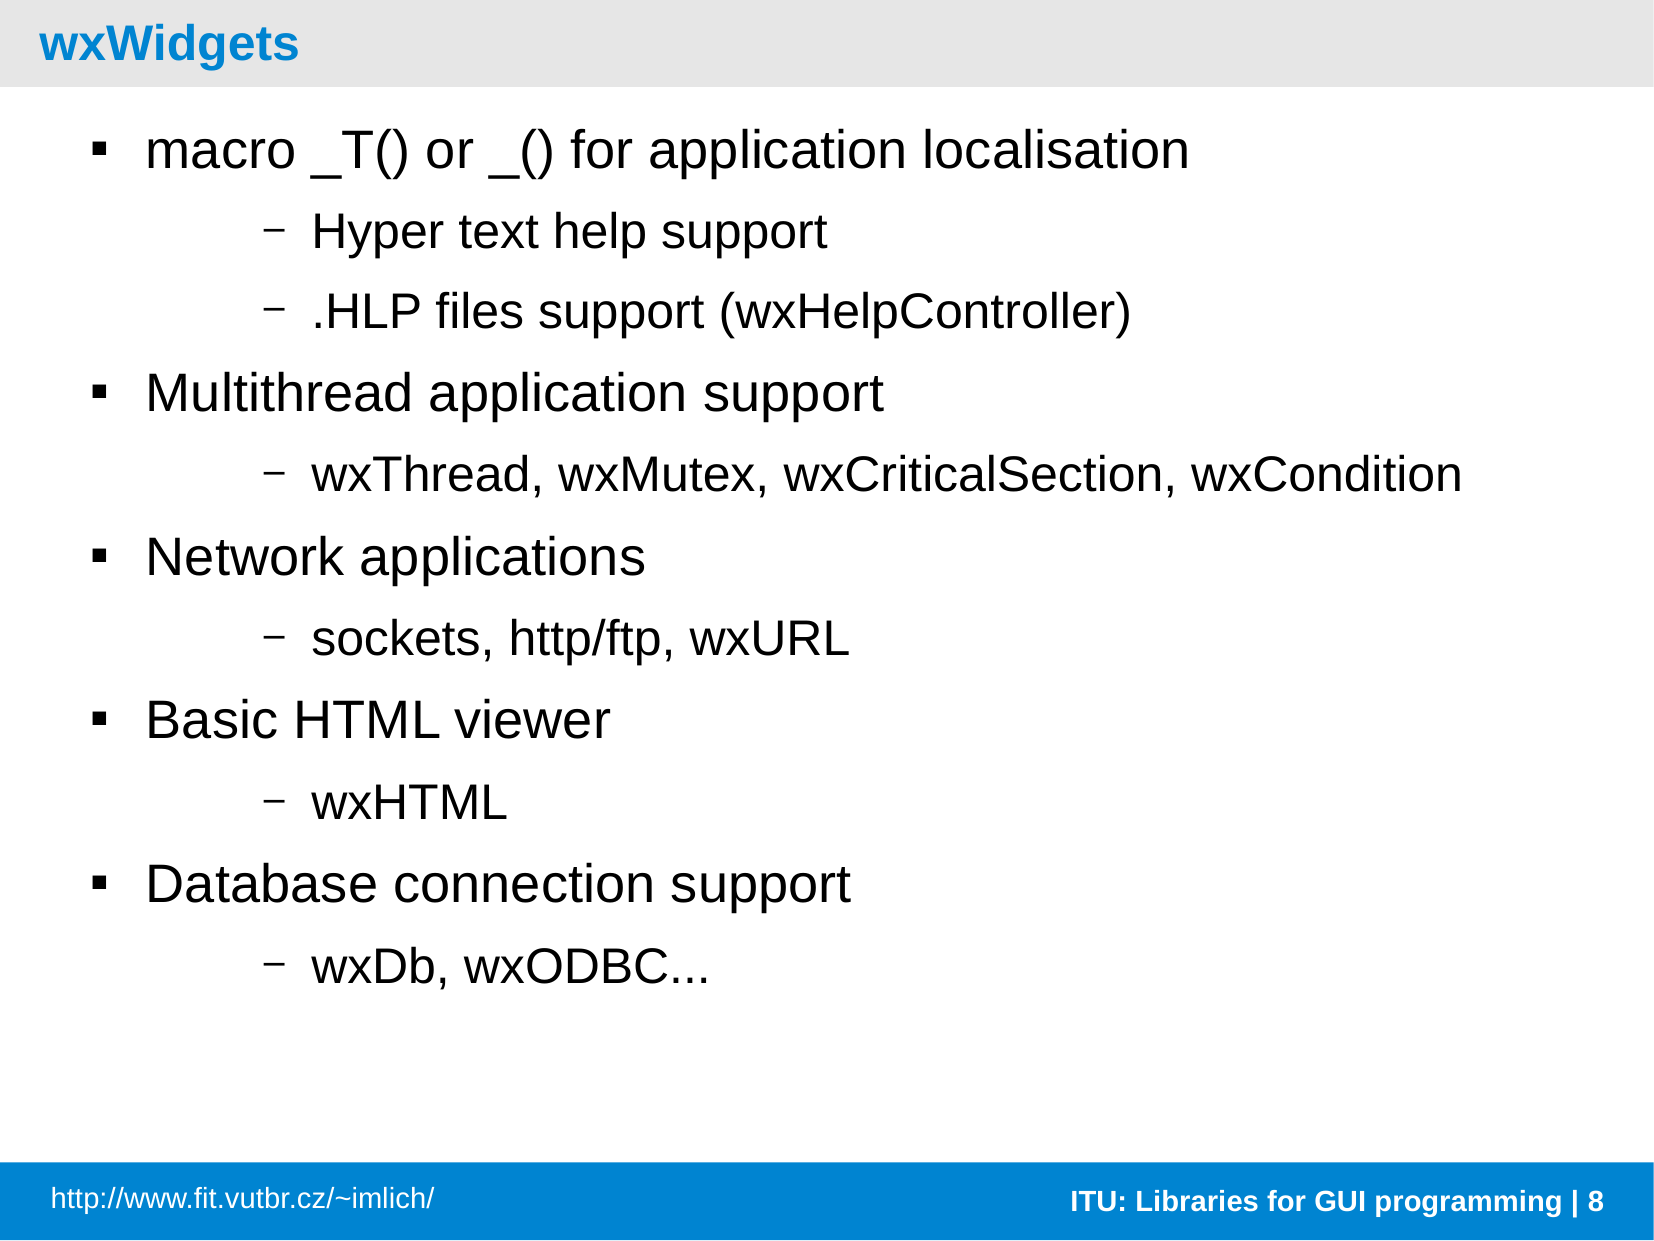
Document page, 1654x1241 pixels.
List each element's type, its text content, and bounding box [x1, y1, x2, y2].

list macro _T() or _() for application localisation Hyper text help support .HLP files support (wxHelpController) Multithread application support wxThread, wxMutex, wxCriticalSection, wxCondition Network applications sockets, http/ftp, wxURL Basic HTML viewer wxHTML Database connection support wxDb, wxODBC... [75, 119, 1564, 1111]
title wxWidgets [39, 11, 1615, 76]
